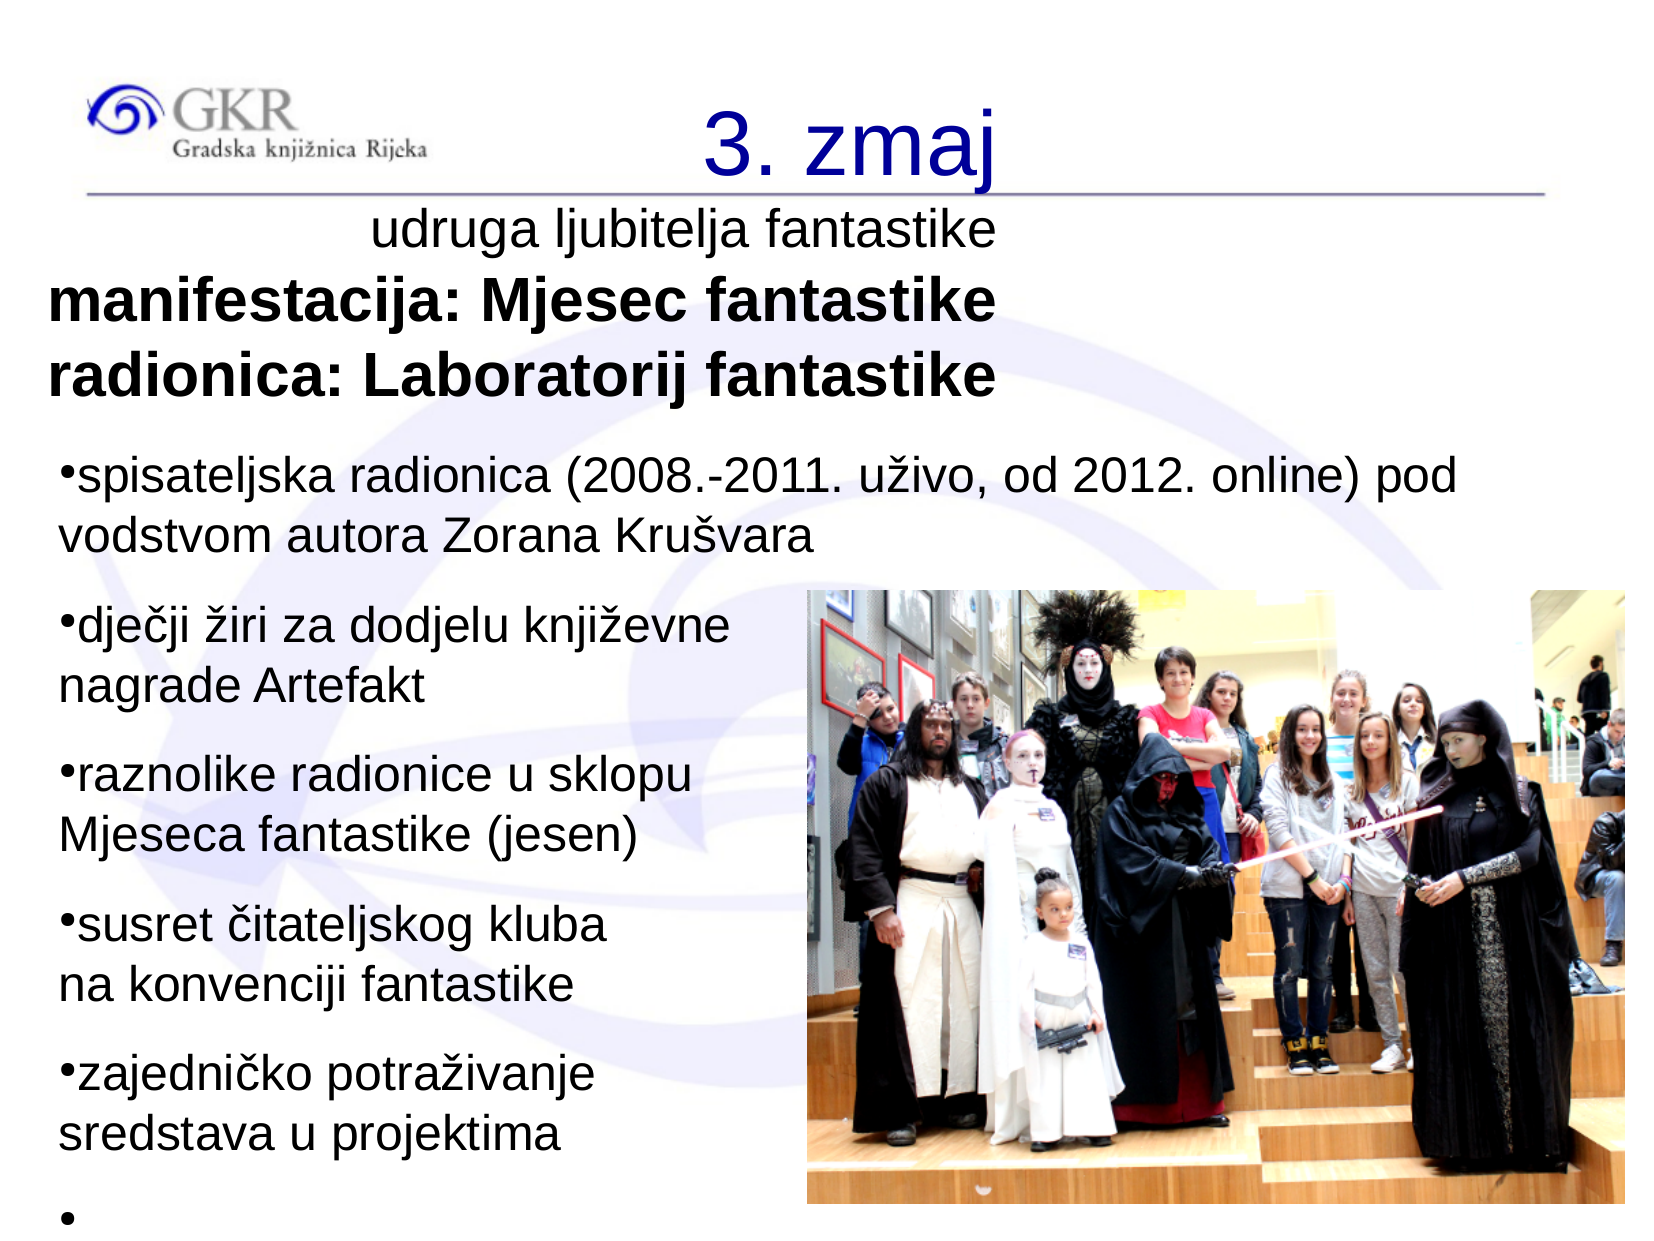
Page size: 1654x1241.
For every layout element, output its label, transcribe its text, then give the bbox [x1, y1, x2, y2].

title 3. zmaj udruga ljubitelja fantastike manifestacija: Mjesec fantastike radionica: Laboratorij fantastike [47, 78, 1536, 414]
list spisateljska radionica (2008.-2011. uživo, od 2012. online) pod vodstvom autora Zorana Krušvara dječji žiri za dodjelu književne nagrade Artefakt raznolike radionice u sklopu Mjeseca fantastike (jesen) susret čitateljskog kluba na konvenciji fantastike zajedničko potraživanje sredstava u projektima [59, 442, 1548, 1204]
picture [0, 33, 1653, 1204]
